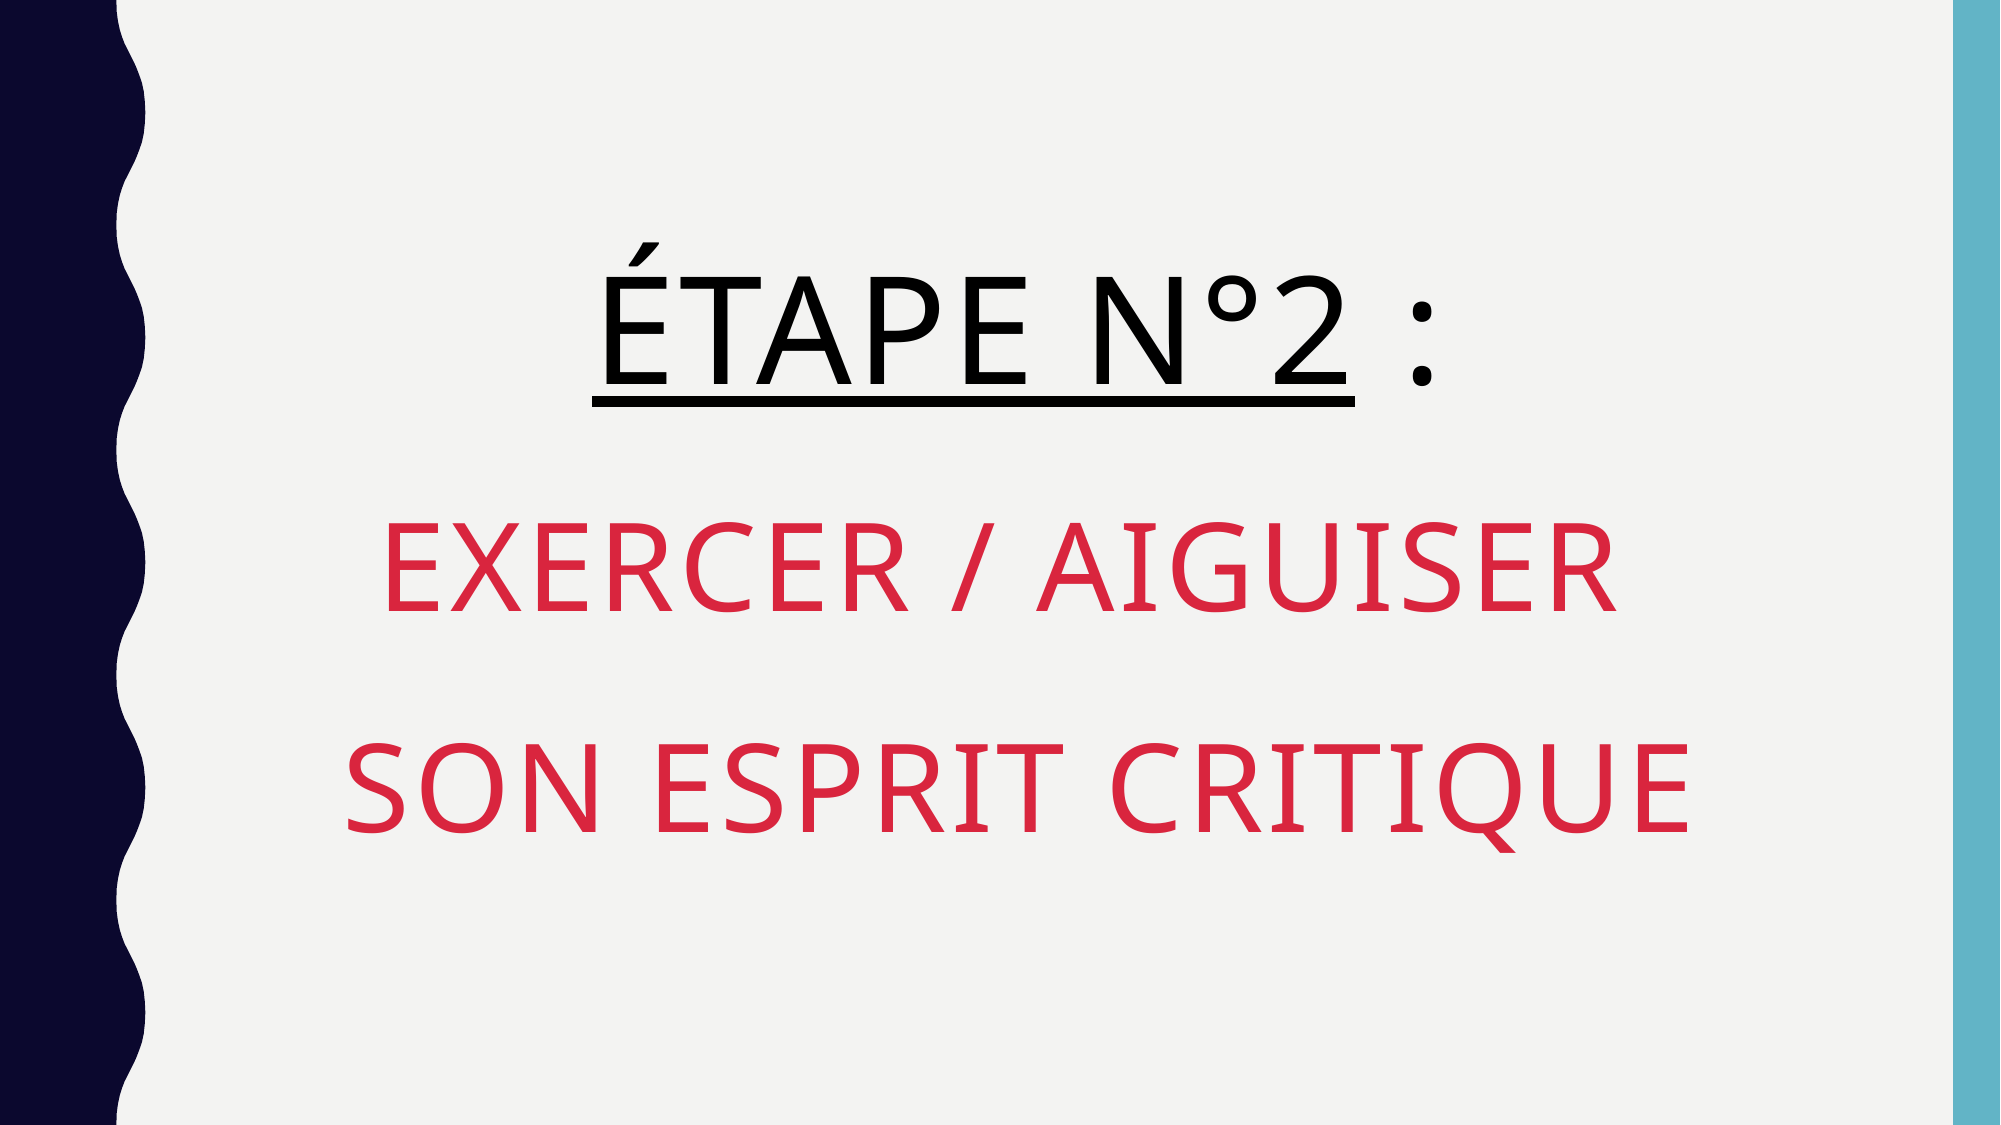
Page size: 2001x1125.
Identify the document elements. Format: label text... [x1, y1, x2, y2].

title Étape N°2 : Exercer / aiguiser son esprit critique [184, 137, 1855, 906]
